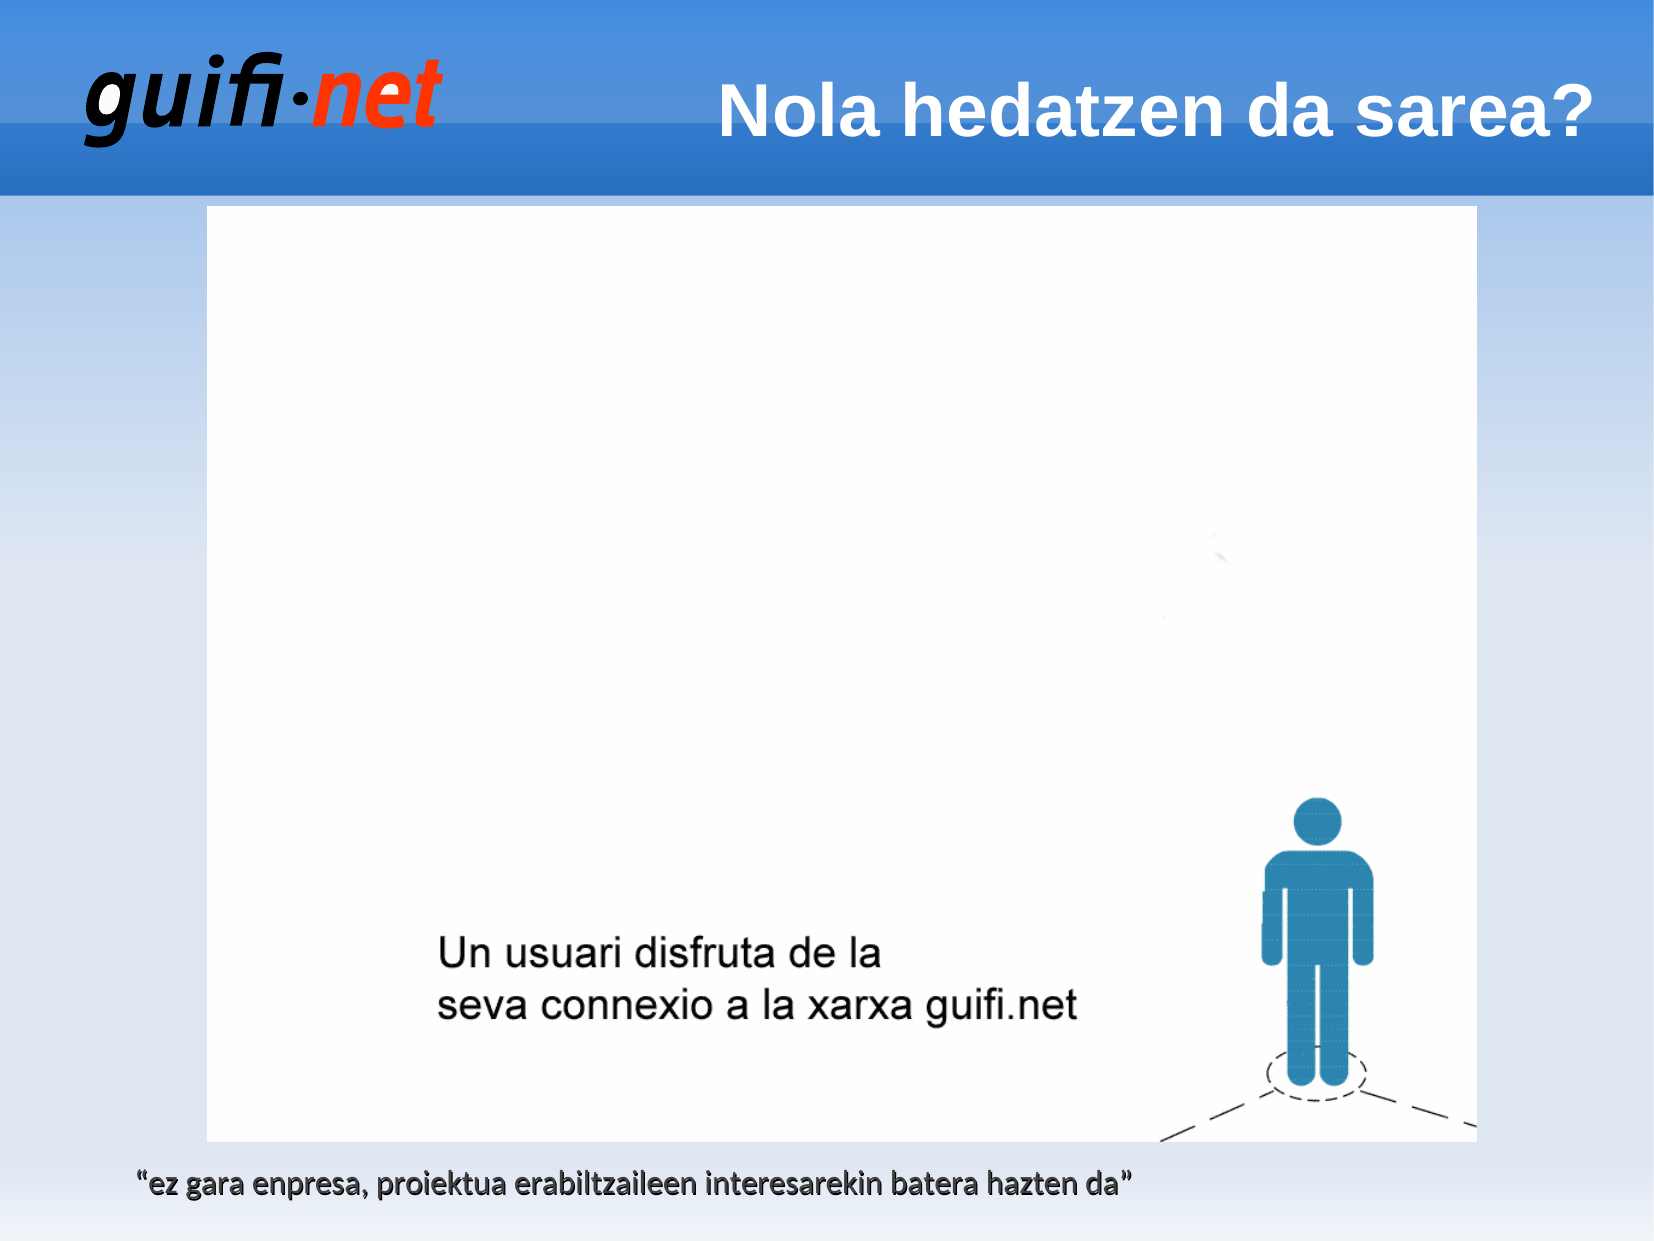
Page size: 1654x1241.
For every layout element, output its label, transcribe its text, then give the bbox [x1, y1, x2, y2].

picture [0, 0, 1654, 1241]
text_box “ez gara enpresa, proiektua erabiltzaileen interesarekin batera hazten da” [119, 1152, 1150, 1209]
title Nola hedatzen da sarea? [413, 14, 1654, 207]
